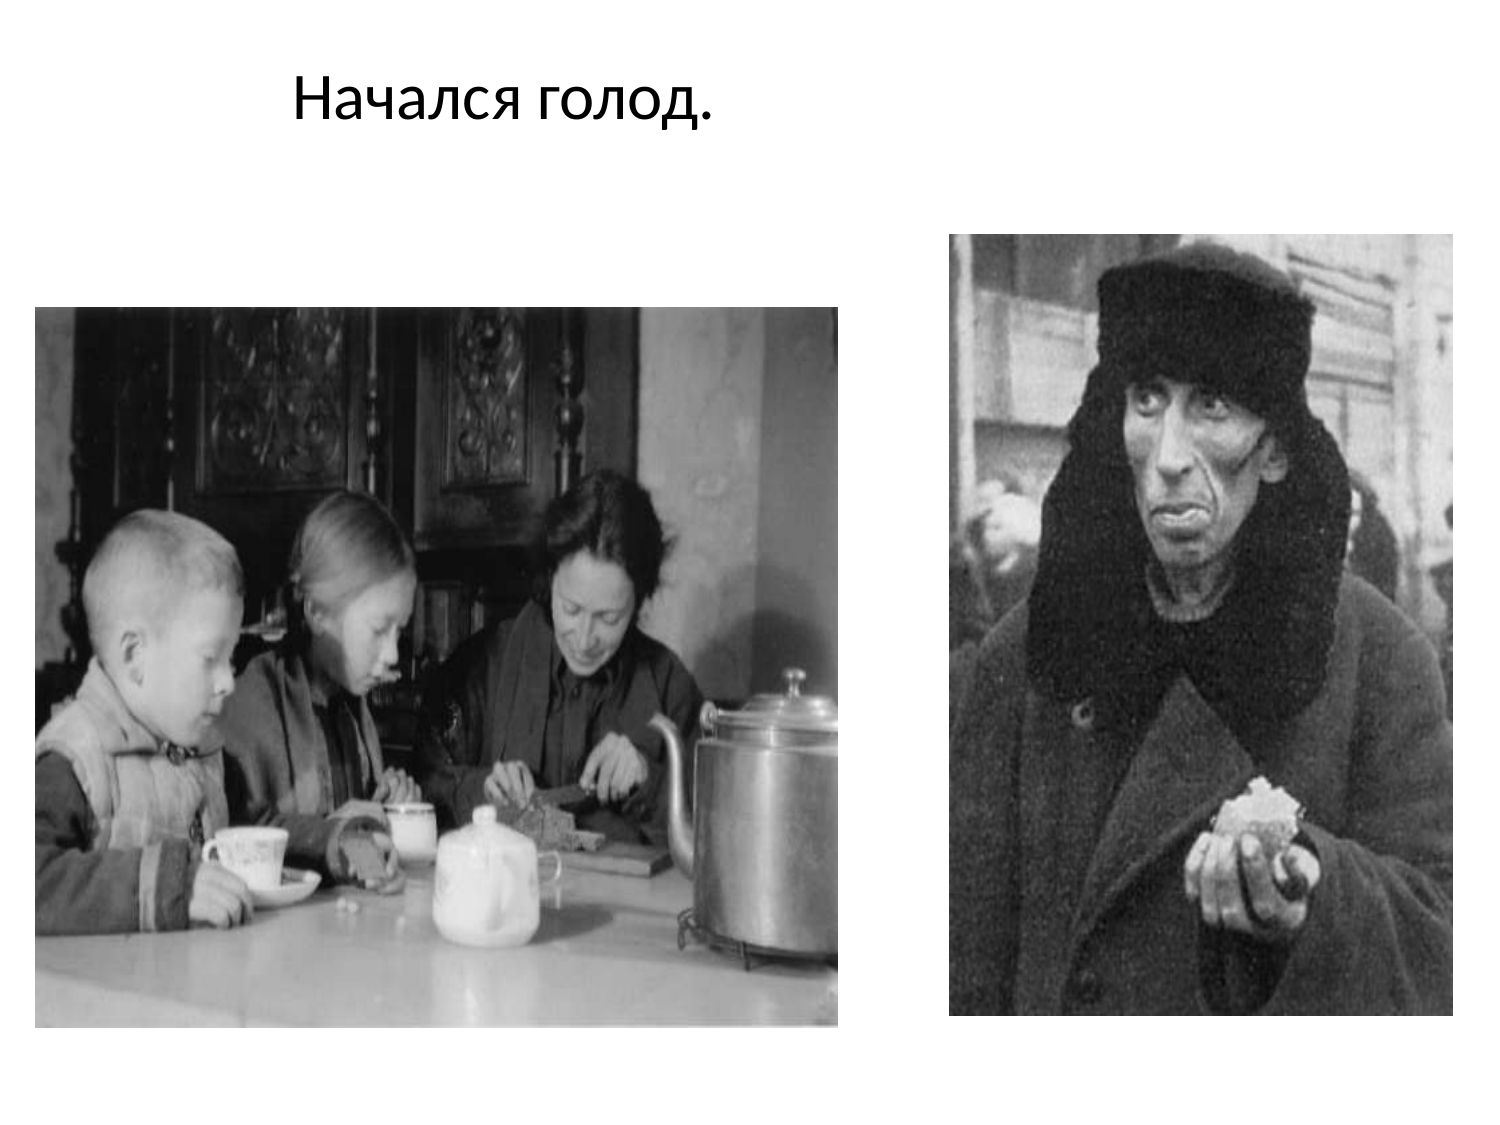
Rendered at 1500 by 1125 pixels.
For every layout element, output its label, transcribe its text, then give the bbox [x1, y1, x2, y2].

picture [35, 307, 838, 1028]
title Начался голод. [23, 45, 985, 481]
picture [949, 234, 1453, 1016]
